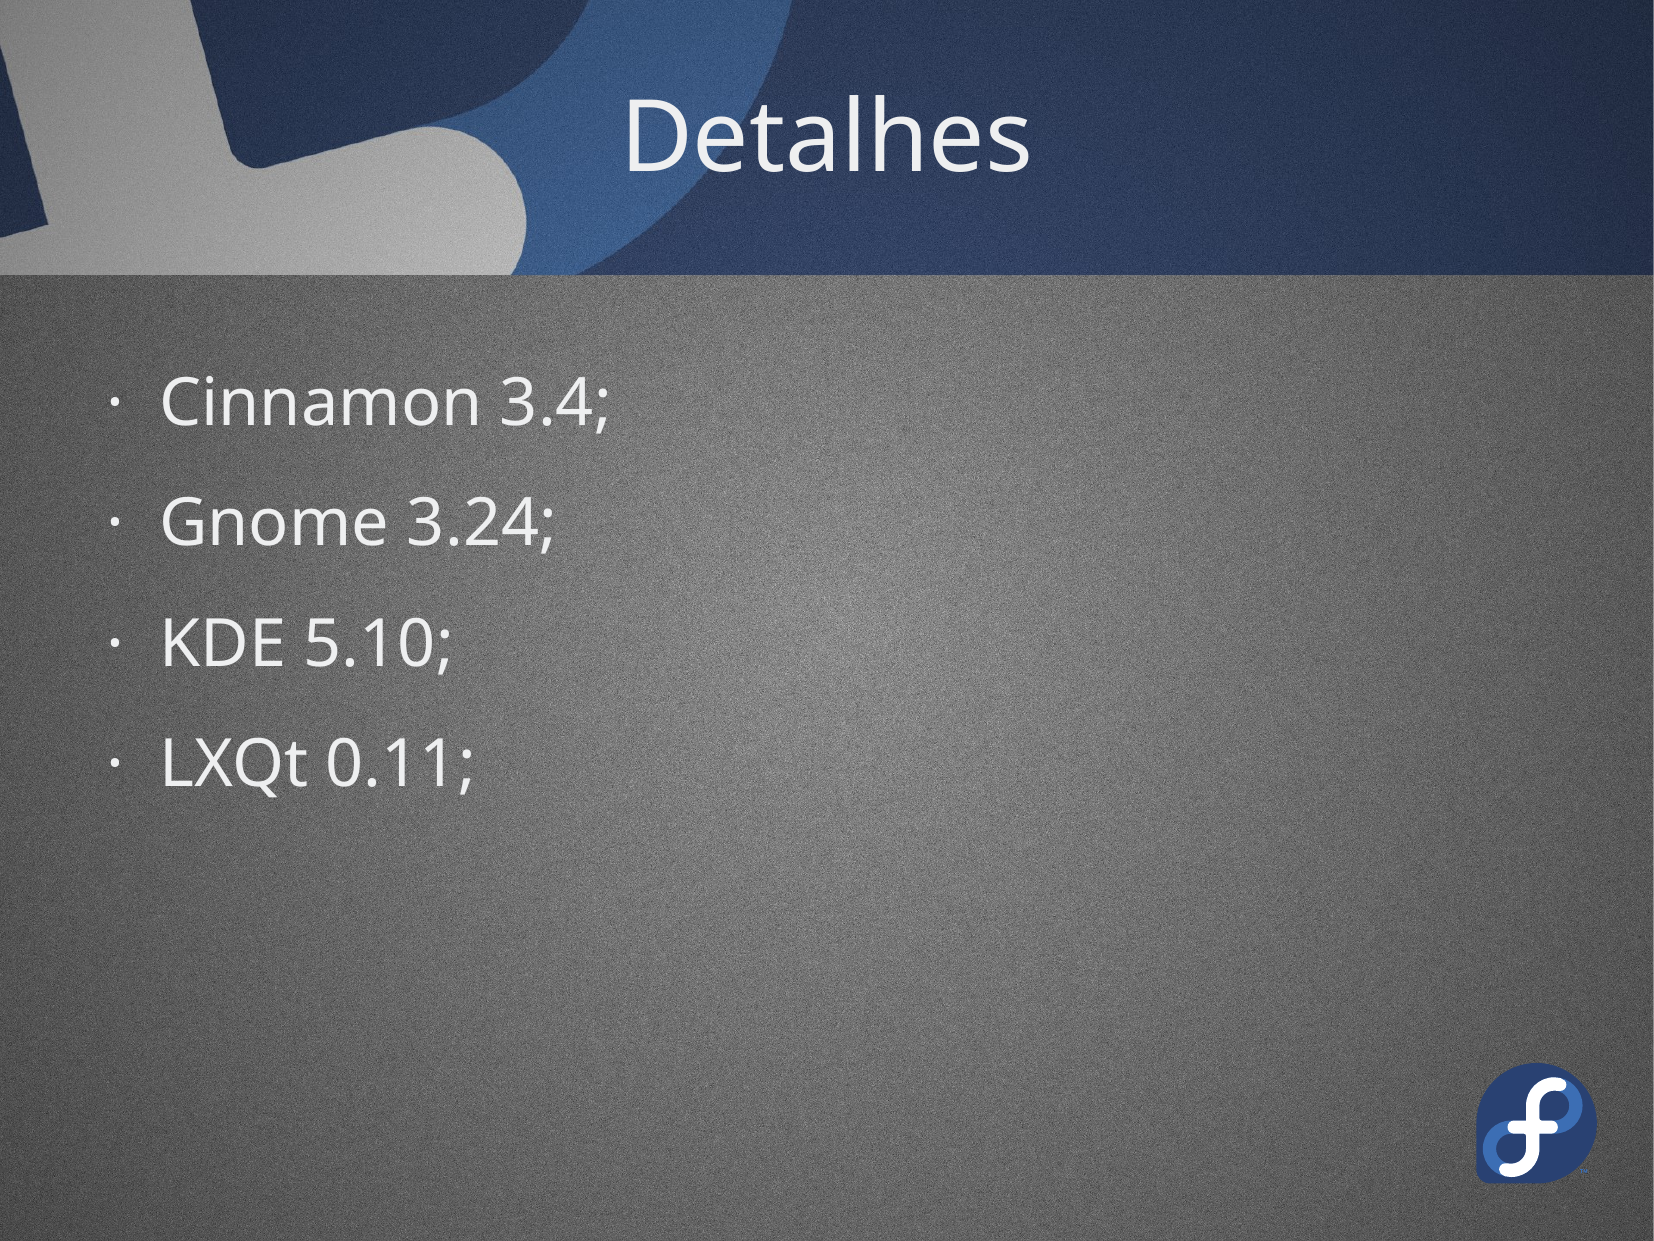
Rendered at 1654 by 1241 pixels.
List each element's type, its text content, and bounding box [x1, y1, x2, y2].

list Cinnamon 3.4; Gnome 3.24; KDE 5.10; LXQt 0.11; [88, 354, 1565, 1111]
title Detalhes [88, 29, 1565, 237]
picture [0, 0, 1654, 1241]
